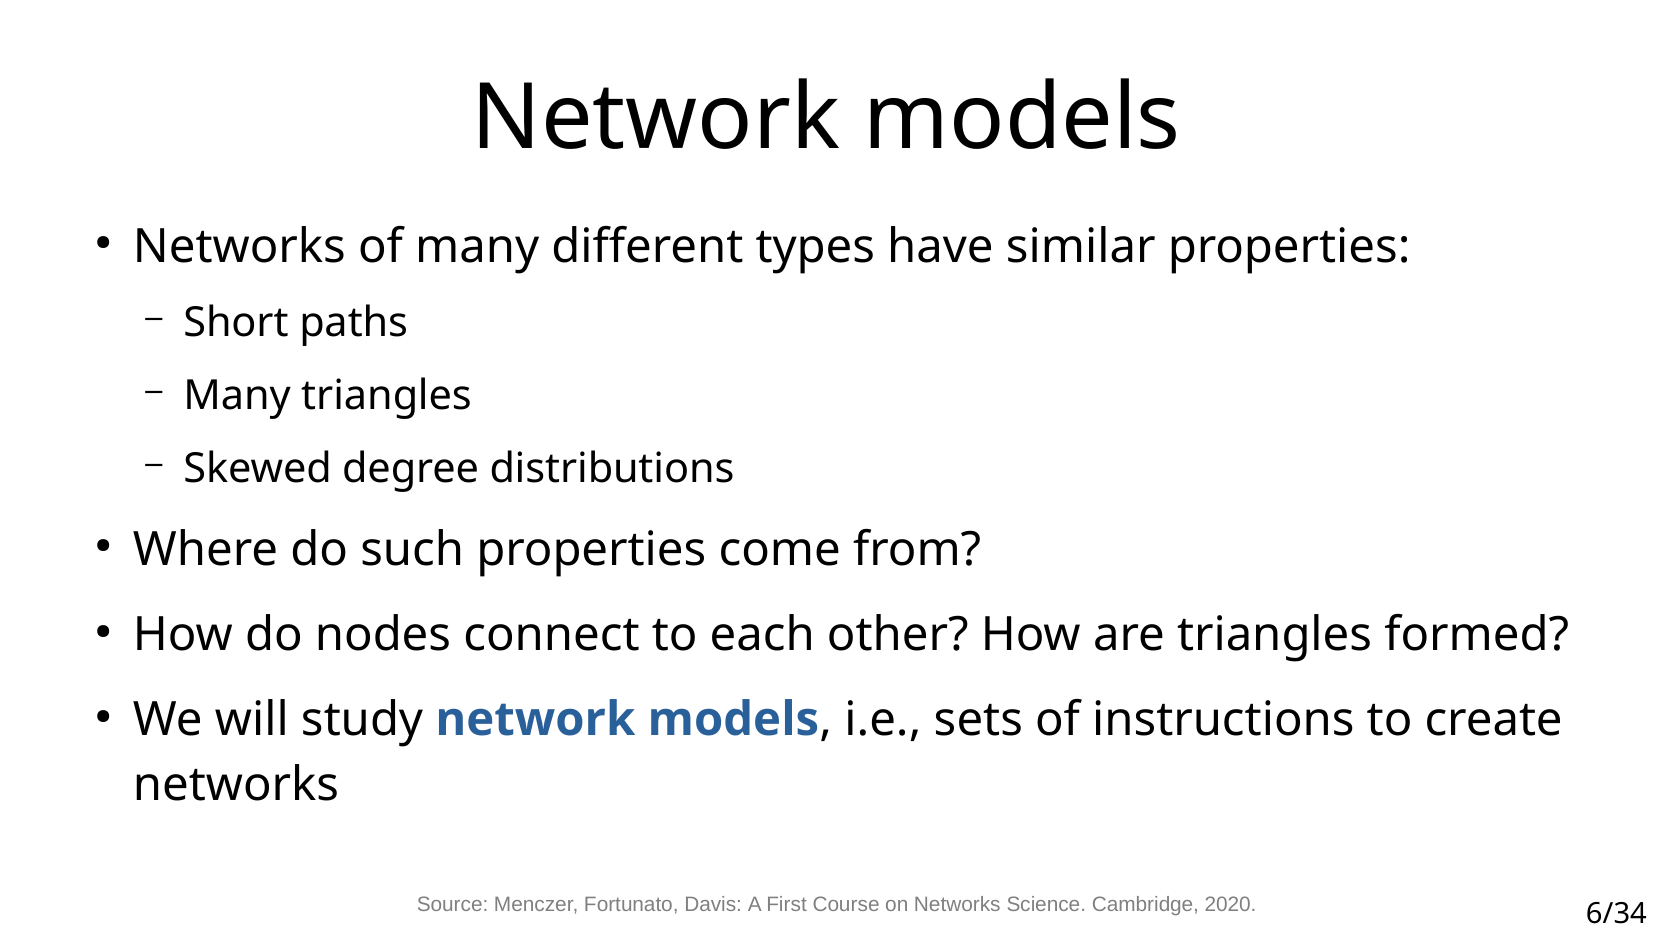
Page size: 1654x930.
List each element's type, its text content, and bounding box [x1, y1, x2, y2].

text_box Source: Menczer, Fortunato, Davis: A First Course on Networks Science. Cambridge, 2020. [304, 885, 1370, 930]
list Networks of many different types have similar properties: Short paths Many triangles Skewed degree distributions Where do such properties come from? How do nodes connect to each other? How are triangles formed? We will study network models, i.e., sets of instructions to create networks [82, 211, 1571, 841]
title Network models [82, 1, 1571, 211]
